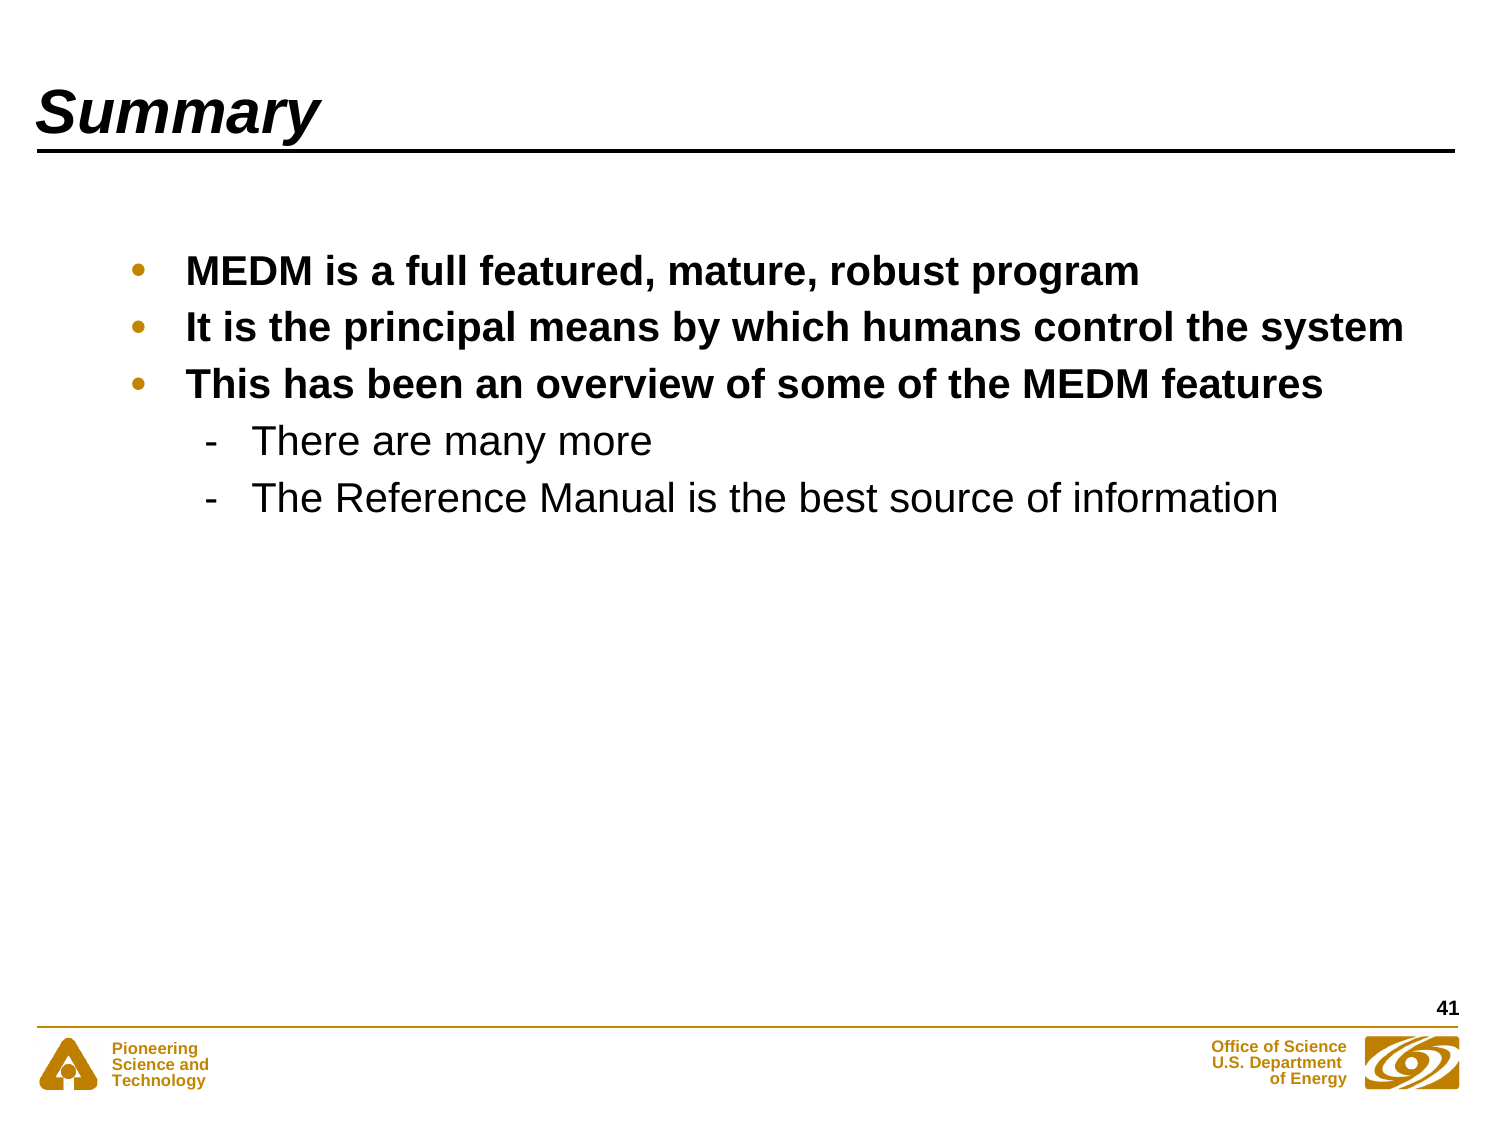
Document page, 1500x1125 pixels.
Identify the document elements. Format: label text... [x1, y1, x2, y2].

list MEDM is a full featured, mature, robust program It is the principal means by which humans control the system This has been an overview of some of the MEDM features There are many more The Reference Manual is the best source of information [114, 239, 1459, 550]
title Summary [21, 75, 1459, 154]
picture [35, 1034, 101, 1094]
picture [1362, 1032, 1463, 1093]
